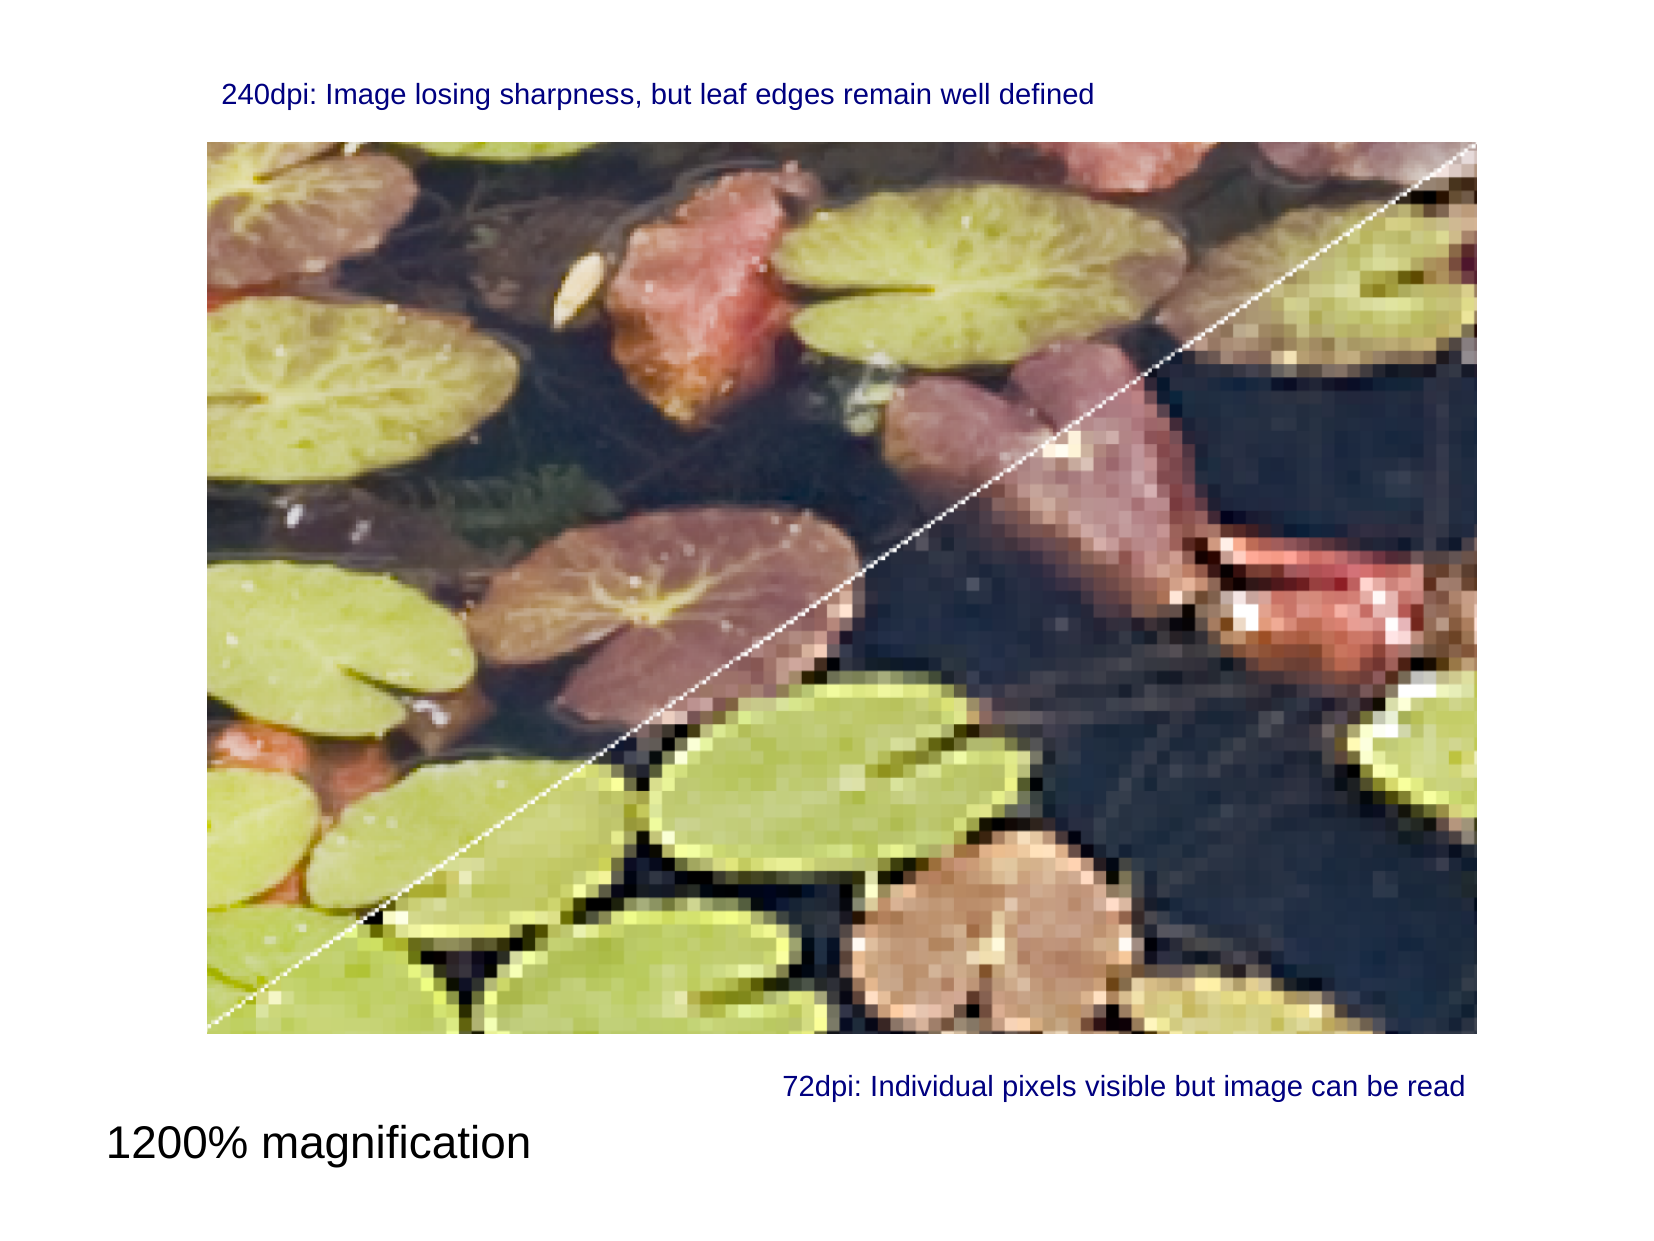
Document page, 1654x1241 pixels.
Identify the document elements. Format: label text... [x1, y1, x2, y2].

picture [207, 142, 1477, 1034]
text_box 1200% magnification [91, 1109, 547, 1176]
text_box 72dpi: Individual pixels visible but image can be read [767, 1062, 1573, 1111]
text_box 240dpi: Image losing sharpness, but leaf edges remain well defined [206, 70, 1111, 119]
